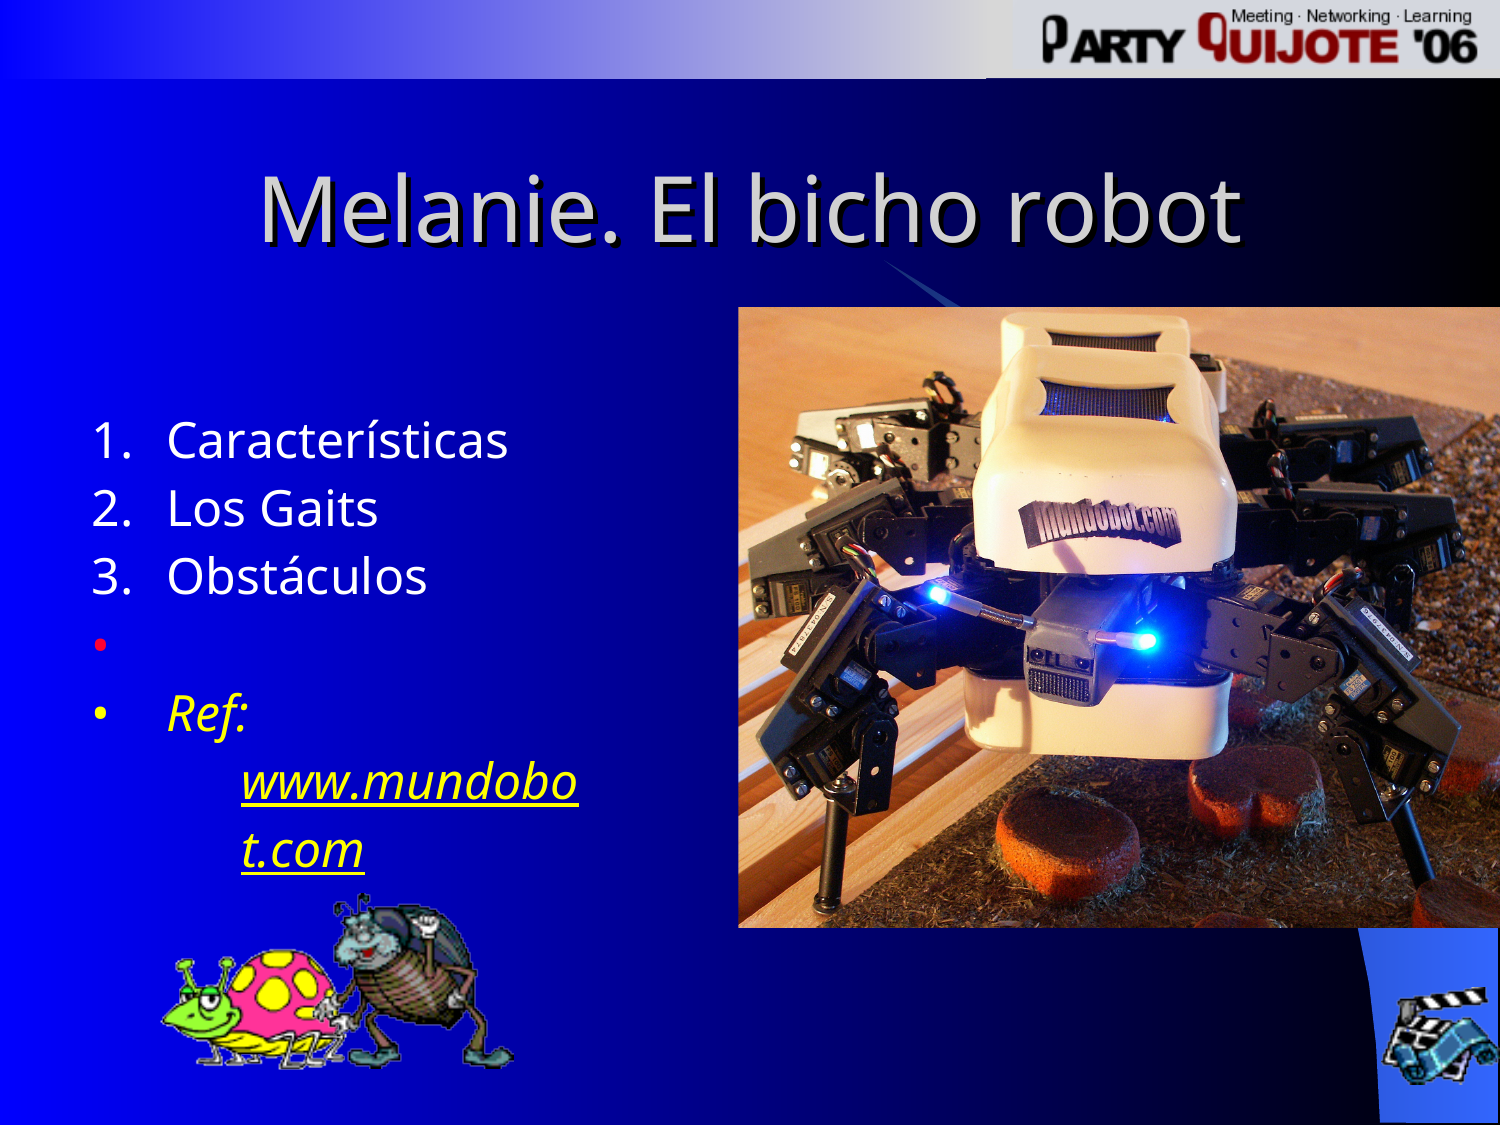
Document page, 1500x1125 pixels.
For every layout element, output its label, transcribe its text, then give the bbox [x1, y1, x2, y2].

picture [738, 307, 1500, 928]
text_box Características Los Gaits Obstáculos Ref: www.mundobot.com [76, 397, 611, 891]
picture [1012, 0, 1500, 69]
picture [1381, 987, 1500, 1085]
picture [148, 891, 514, 1083]
title Melanie. El bicho robot [0, 113, 1500, 302]
text_box [0, 0, 1500, 79]
